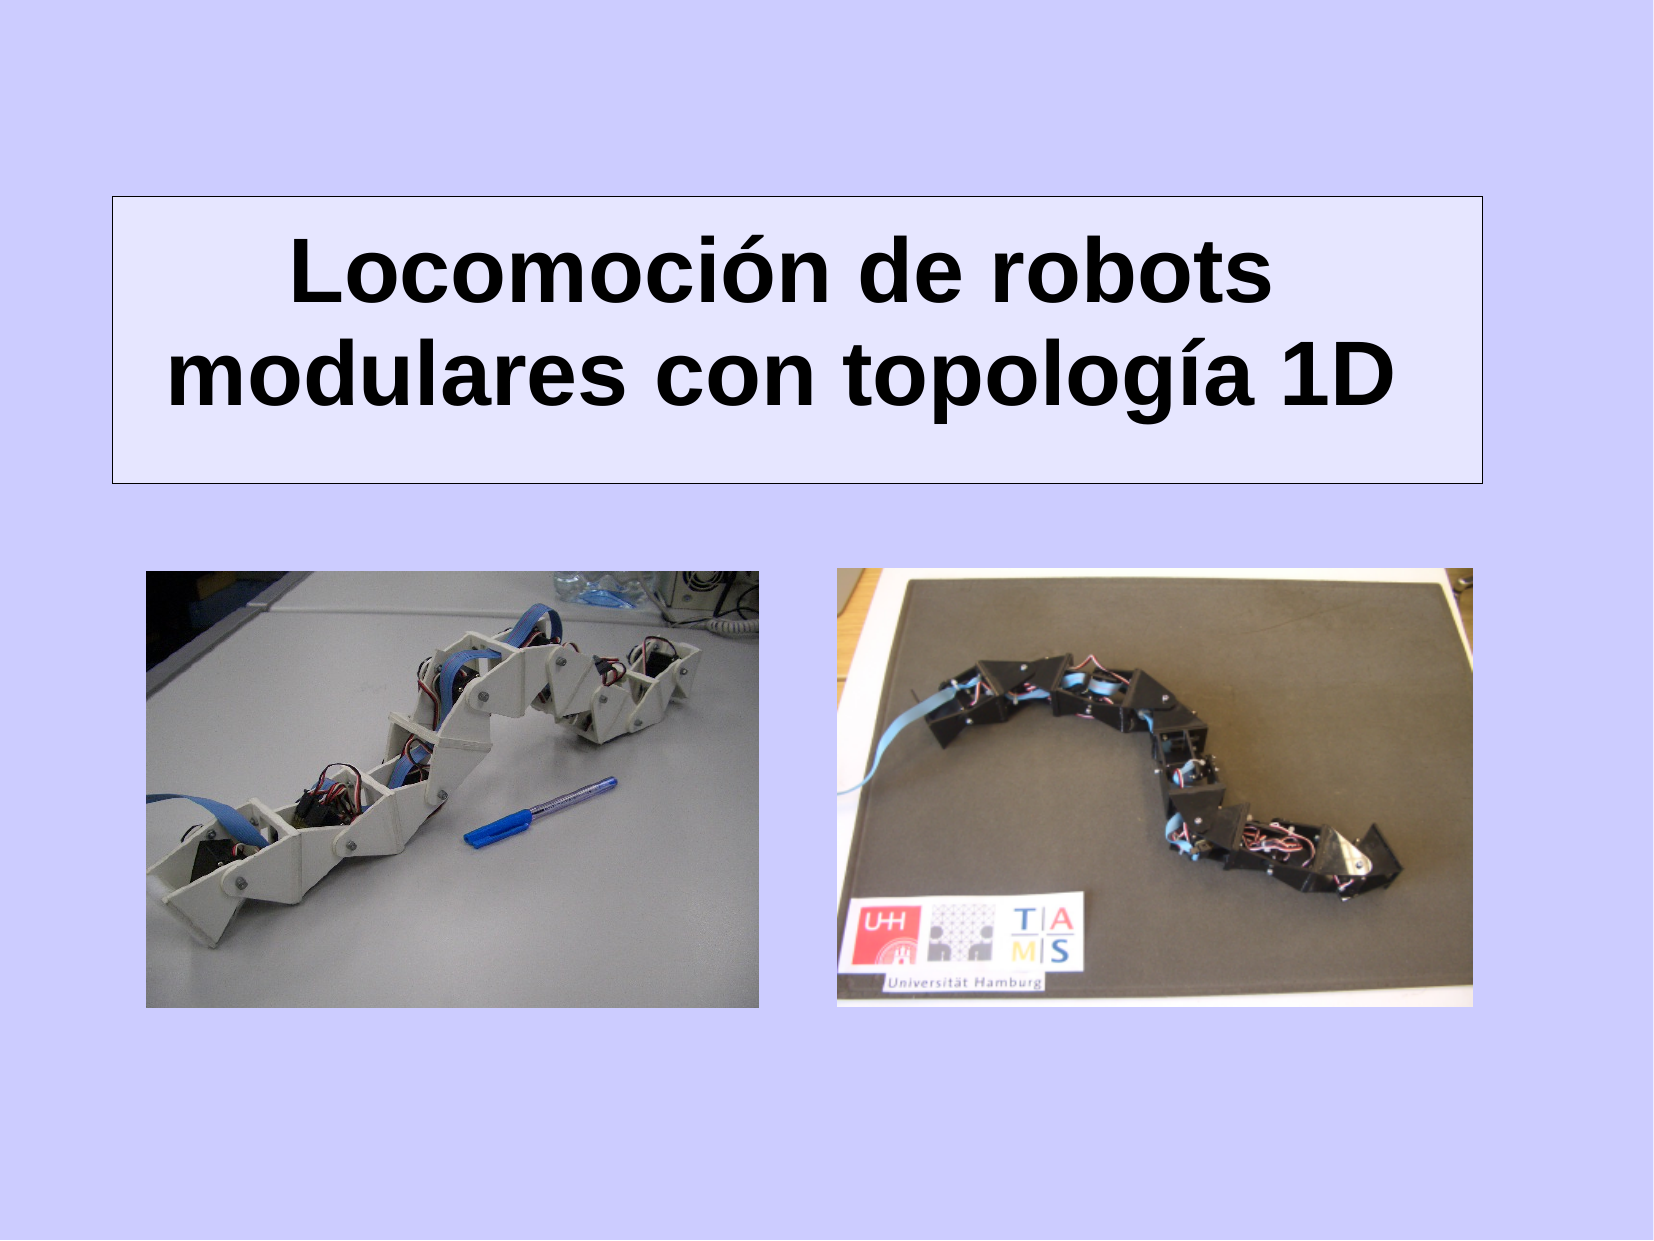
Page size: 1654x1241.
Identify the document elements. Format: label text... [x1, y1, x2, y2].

picture [837, 568, 1473, 1007]
title Locomoción de robots modulares con topología 1D [144, 175, 1420, 469]
picture [146, 571, 759, 1009]
text_box [112, 196, 1483, 484]
